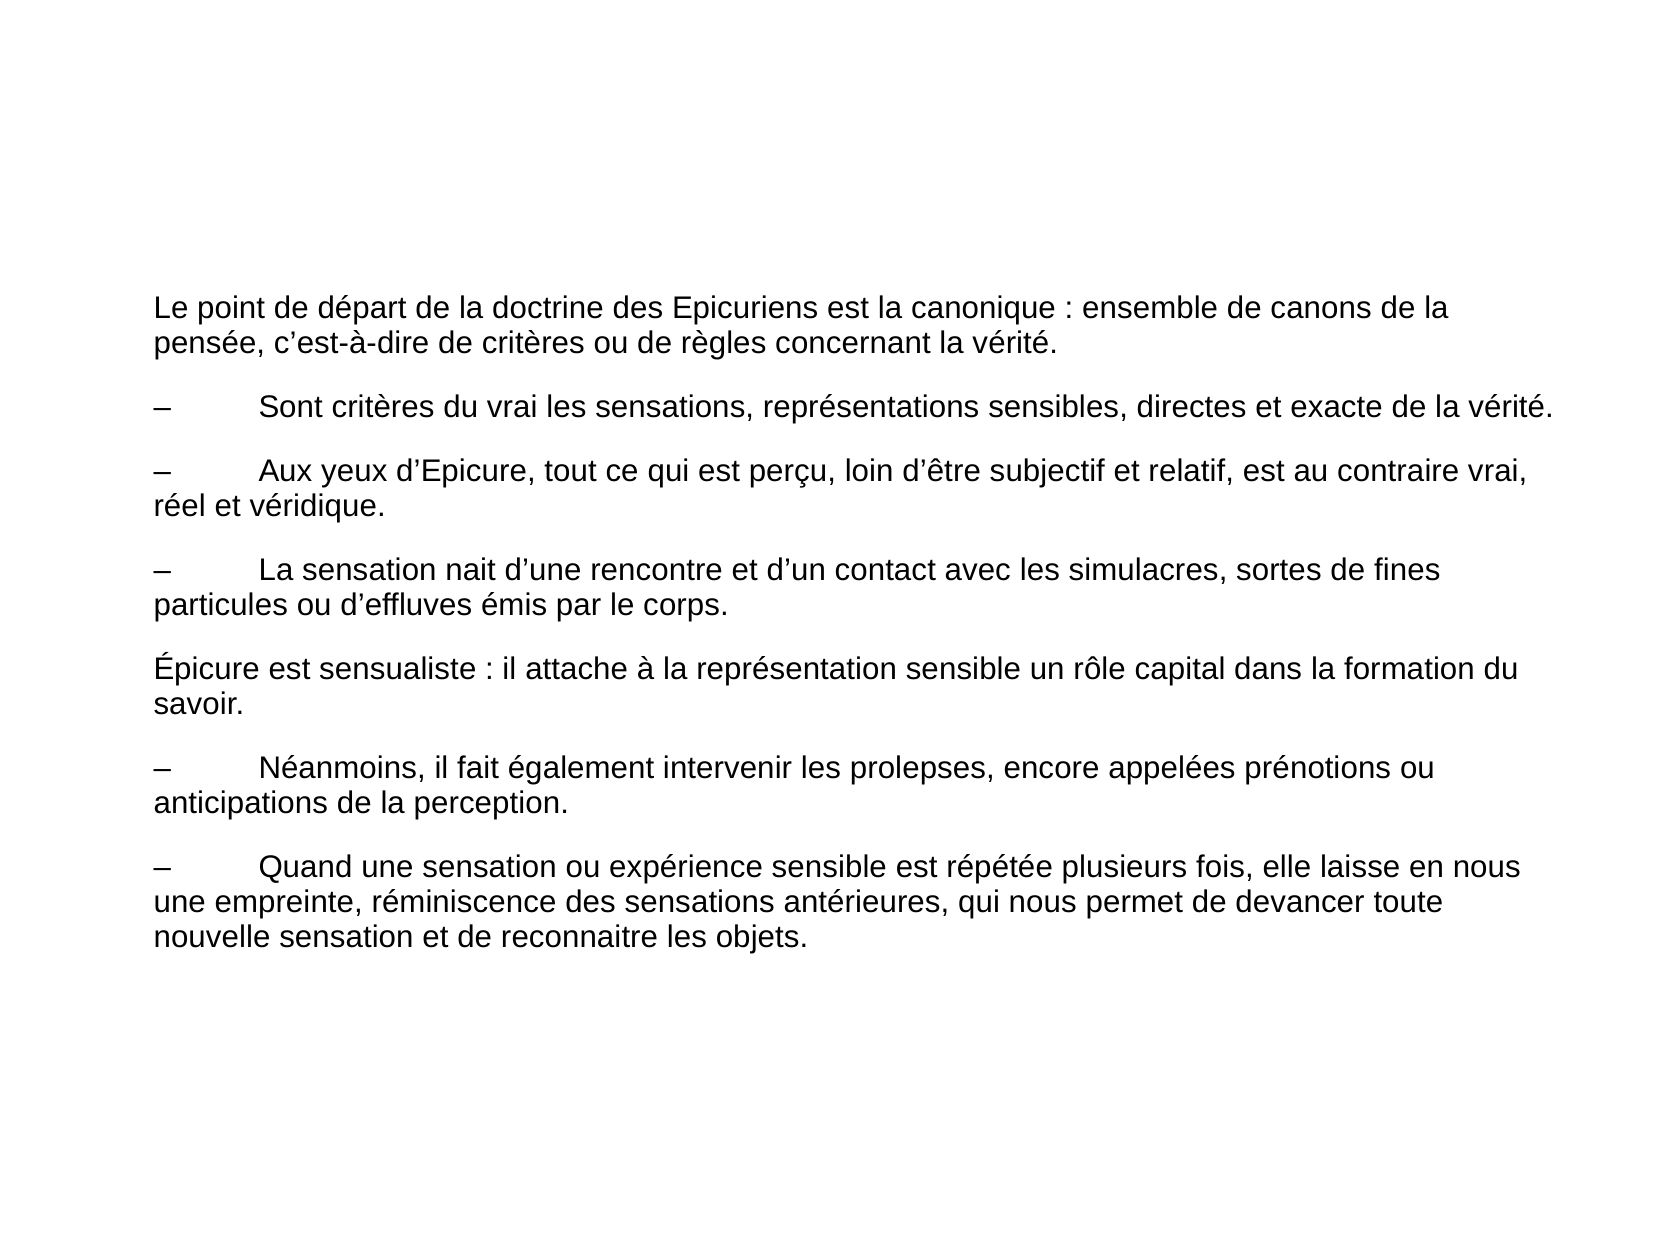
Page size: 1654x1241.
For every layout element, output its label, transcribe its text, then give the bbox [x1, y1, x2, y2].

list Le point de départ de la doctrine des Epicuriens est la canonique : ensemble de canons de la pensée, c’est-à-dire de critères ou de règles concernant la vérité. – Sont critères du vrai les sensations, représentations sensibles, directes et exacte de la vérité. – Aux yeux d’Epicure, tout ce qui est perçu, loin d’être subjectif et relatif, est au contraire vrai, réel et véridique. – La sensation nait d’une rencontre et d’un contact avec les simulacres, sortes de fines particules ou d’effluves émis par le corps. Épicure est sensualiste : il attache à la représentation sensible un rôle capital dans la formation du savoir. – Néanmoins, il fait également intervenir les prolepses, encore appelées prénotions ou anticipations de la perception. – Quand une sensation ou expérience sensible est répétée plusieurs fois, elle laisse en nous une empreinte, réminiscence des sensations antérieures, qui nous permet de devancer toute nouvelle sensation et de reconnaitre les objets. [82, 290, 1571, 1109]
